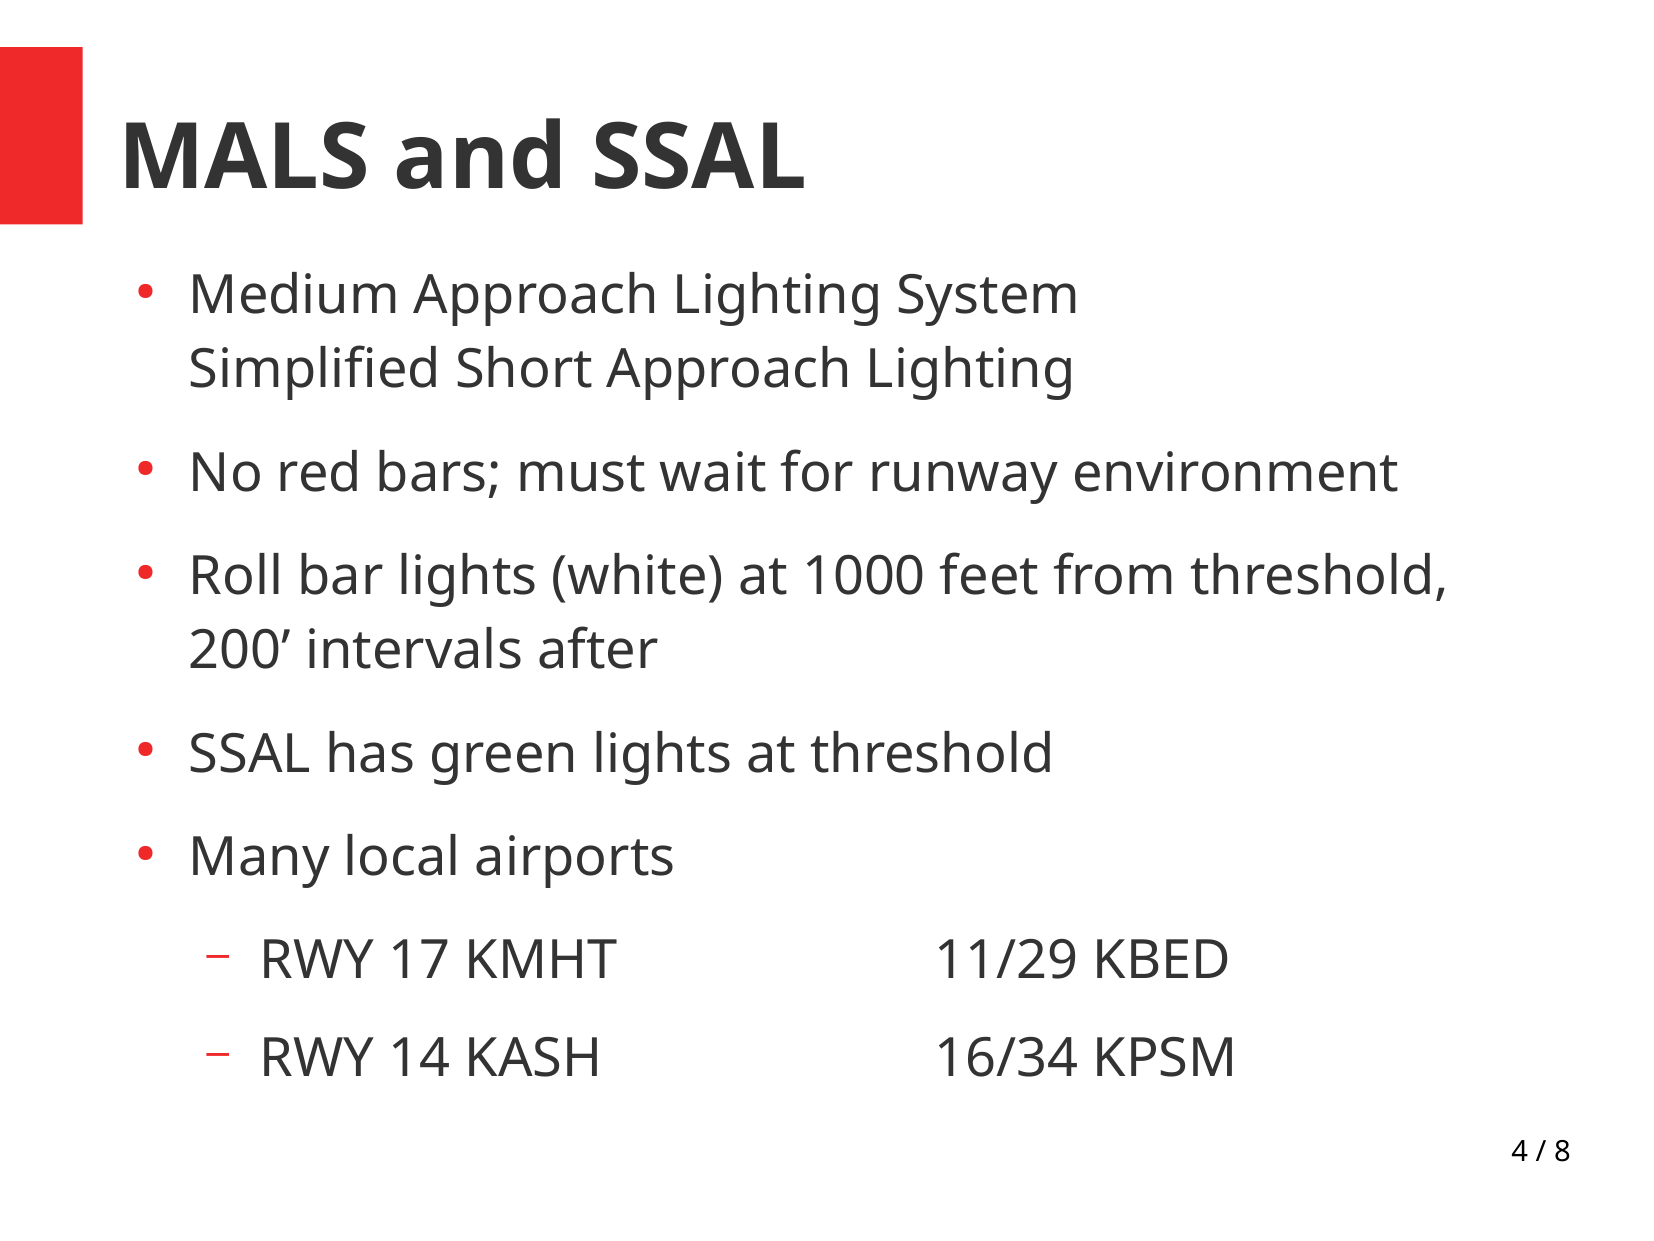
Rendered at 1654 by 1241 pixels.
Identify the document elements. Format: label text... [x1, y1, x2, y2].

list Medium Approach Lighting System Simplified Short Approach Lighting No red bars; must wait for runway environment Roll bar lights (white) at 1000 feet from threshold, 200’ intervals after SSAL has green lights at threshold Many local airports RWY 17 KMHT 11/29 KBED RWY 14 KASH 16/34 KPSM [118, 255, 1536, 1126]
title MALS and SSAL [118, 49, 1571, 257]
